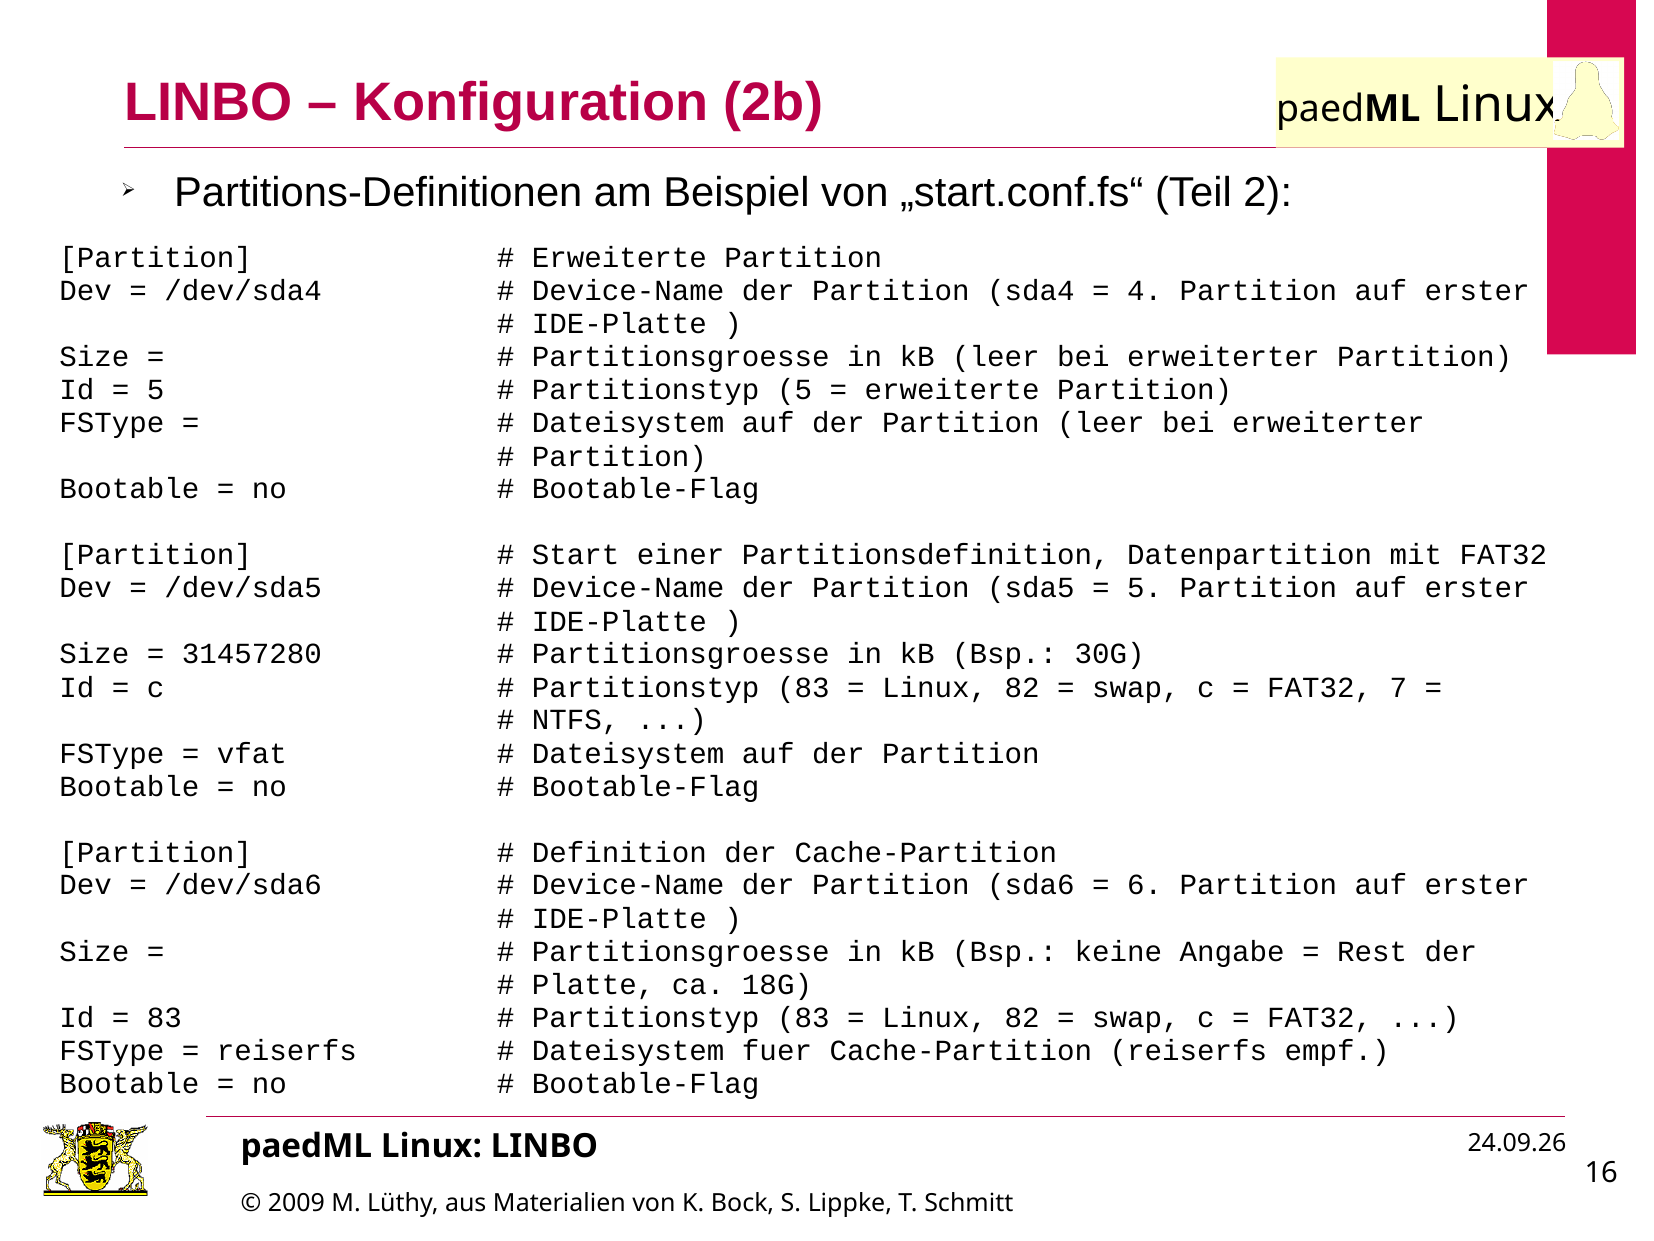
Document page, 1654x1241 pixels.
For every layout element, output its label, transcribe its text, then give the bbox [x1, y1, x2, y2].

picture [41, 1121, 148, 1198]
list Partitions-Definitionen am Beispiel von „start.conf.fs“ (Teil 2): [88, 161, 1388, 236]
text_box [Partition] # Erweiterte Partition Dev = /dev/sda4 # Device-Name der Partition (sda4 = 4. Partition auf erster # IDE-Platte ) Size = # Partitionsgroesse in kB (leer bei erweiterter Partition) Id = 5 # Partitionstyp (5 = erweiterte Partition) FSType = # Dateisystem auf der Partition (leer bei erweiterter # Partition) Bootable = no # Bootable-Flag [Partition] # Start einer Partitionsdefinition, Datenpartition mit FAT32 Dev = /dev/sda5 # Device-Name der Partition (sda5 = 5. Partition auf erster # IDE-Platte ) Size = 31457280 # Partitionsgroesse in kB (Bsp.: 30G) Id = c # Partitionstyp (83 = Linux, 82 = swap, c = FAT32, 7 = # NTFS, ...) FSType = vfat # Dateisystem auf der Partition Bootable = no # Bootable-Flag [Partition] # Definition der Cache-Partition Dev = /dev/sda6 # Device-Name der Partition (sda6 = 6. Partition auf erster # IDE-Platte ) Size = # Partitionsgroesse in kB (Bsp.: keine Angabe = Rest der # Platte, ca. 18G) Id = 83 # Partitionstyp (83 = Linux, 82 = swap, c = FAT32, ...) FSType = reiserfs # Dateisystem fuer Cache-Partition (reiserfs empf.) Bootable = no # Bootable-Flag [44, 236, 1595, 1110]
title LINBO – Konfiguration (2b) [124, 67, 1270, 136]
